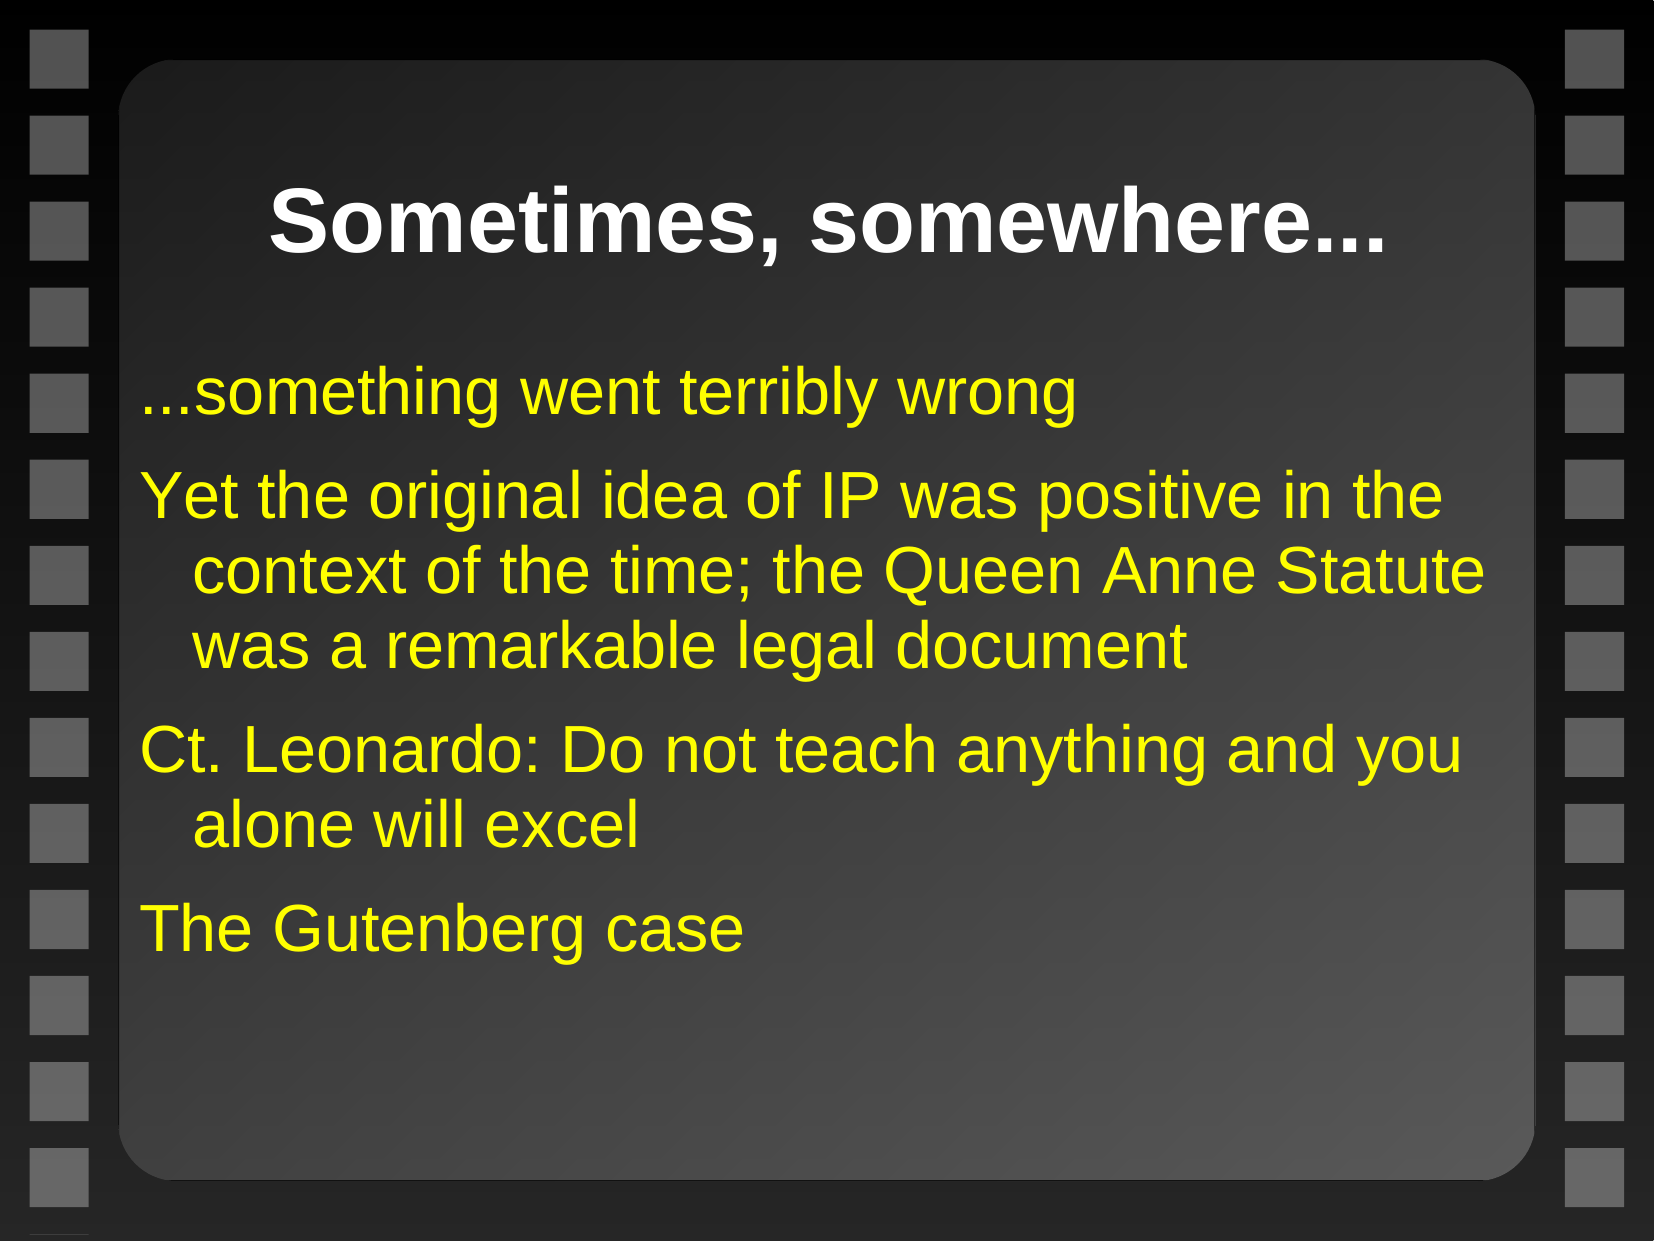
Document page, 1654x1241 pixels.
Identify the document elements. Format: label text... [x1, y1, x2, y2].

list ...something went terribly wrong Yet the original idea of IP was positive in the context of the time; the Queen Anne Statute was a remarkable legal document Ct. Leonardo: Do not teach anything and you alone will excel The Gutenberg case [121, 354, 1534, 1127]
title Sometimes, somewhere... [123, 117, 1536, 325]
